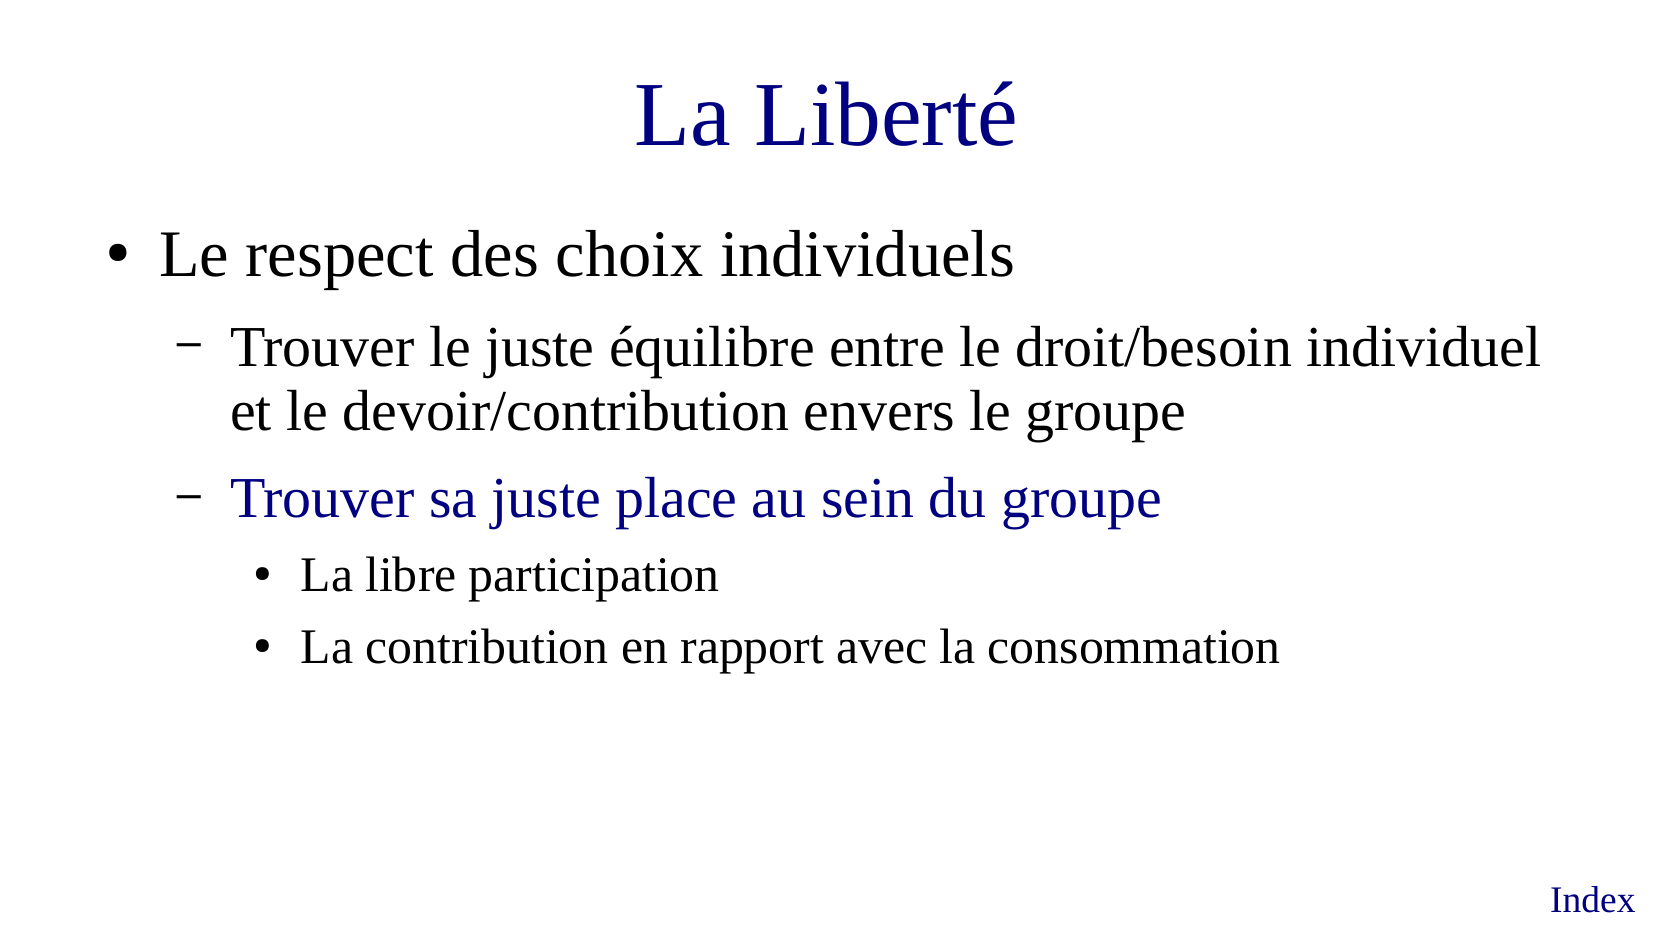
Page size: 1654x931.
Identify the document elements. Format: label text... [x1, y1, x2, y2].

title La Liberté [82, 36, 1571, 193]
list Le respect des choix individuels Trouver le juste équilibre entre le droit/besoin individuel et le devoir/contribution envers le groupe Trouver sa juste place au sein du groupe La libre participation La contribution en rapport avec la consommation [88, 217, 1577, 757]
